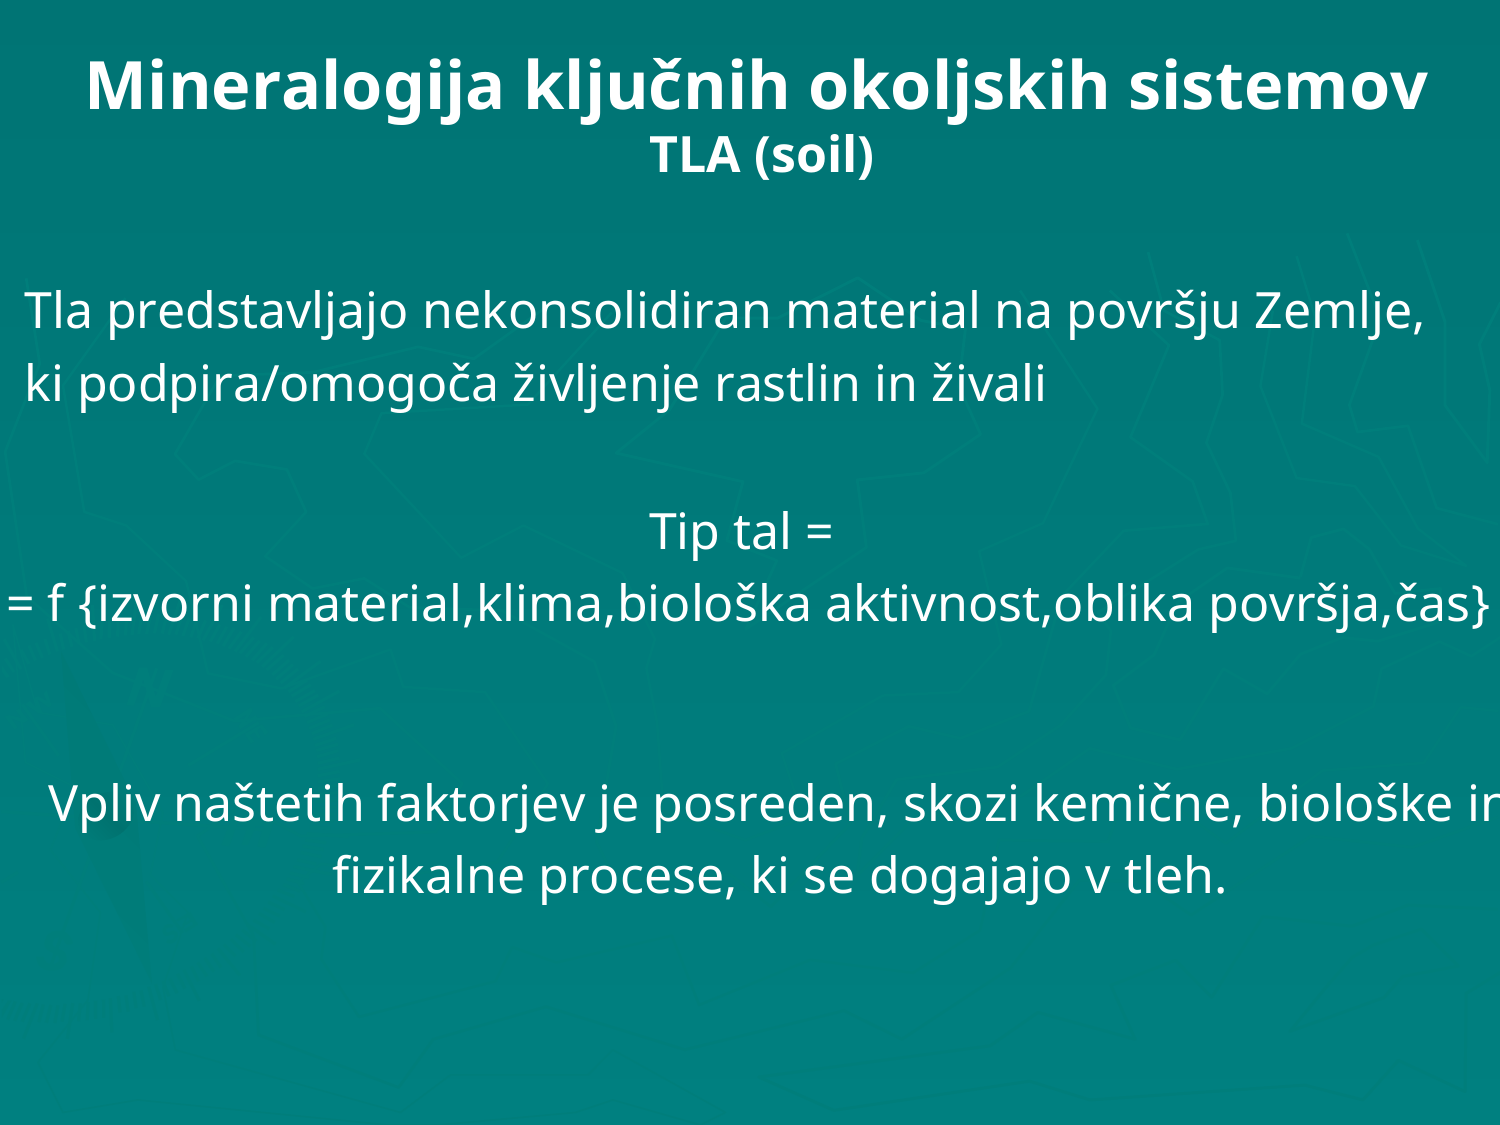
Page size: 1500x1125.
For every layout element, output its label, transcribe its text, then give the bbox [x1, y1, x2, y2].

text_box Tla predstavljajo nekonsolidiran material na površju Zemlje, ki podpira/omogoča življenje rastlin in živali [9, 259, 1455, 419]
text_box Vpliv naštetih faktorjev je posreden, skozi kemične, biološke in fizikalne procese, ki se dogajajo v tleh. [33, 751, 1500, 911]
text_box Mineralogija ključnih okoljskih sistemov TLA (soil) [53, 34, 1471, 191]
text_box Tip tal = = f {izvorni material,klima,biološka aktivnost,oblika površja,čas} [0, 479, 1500, 640]
